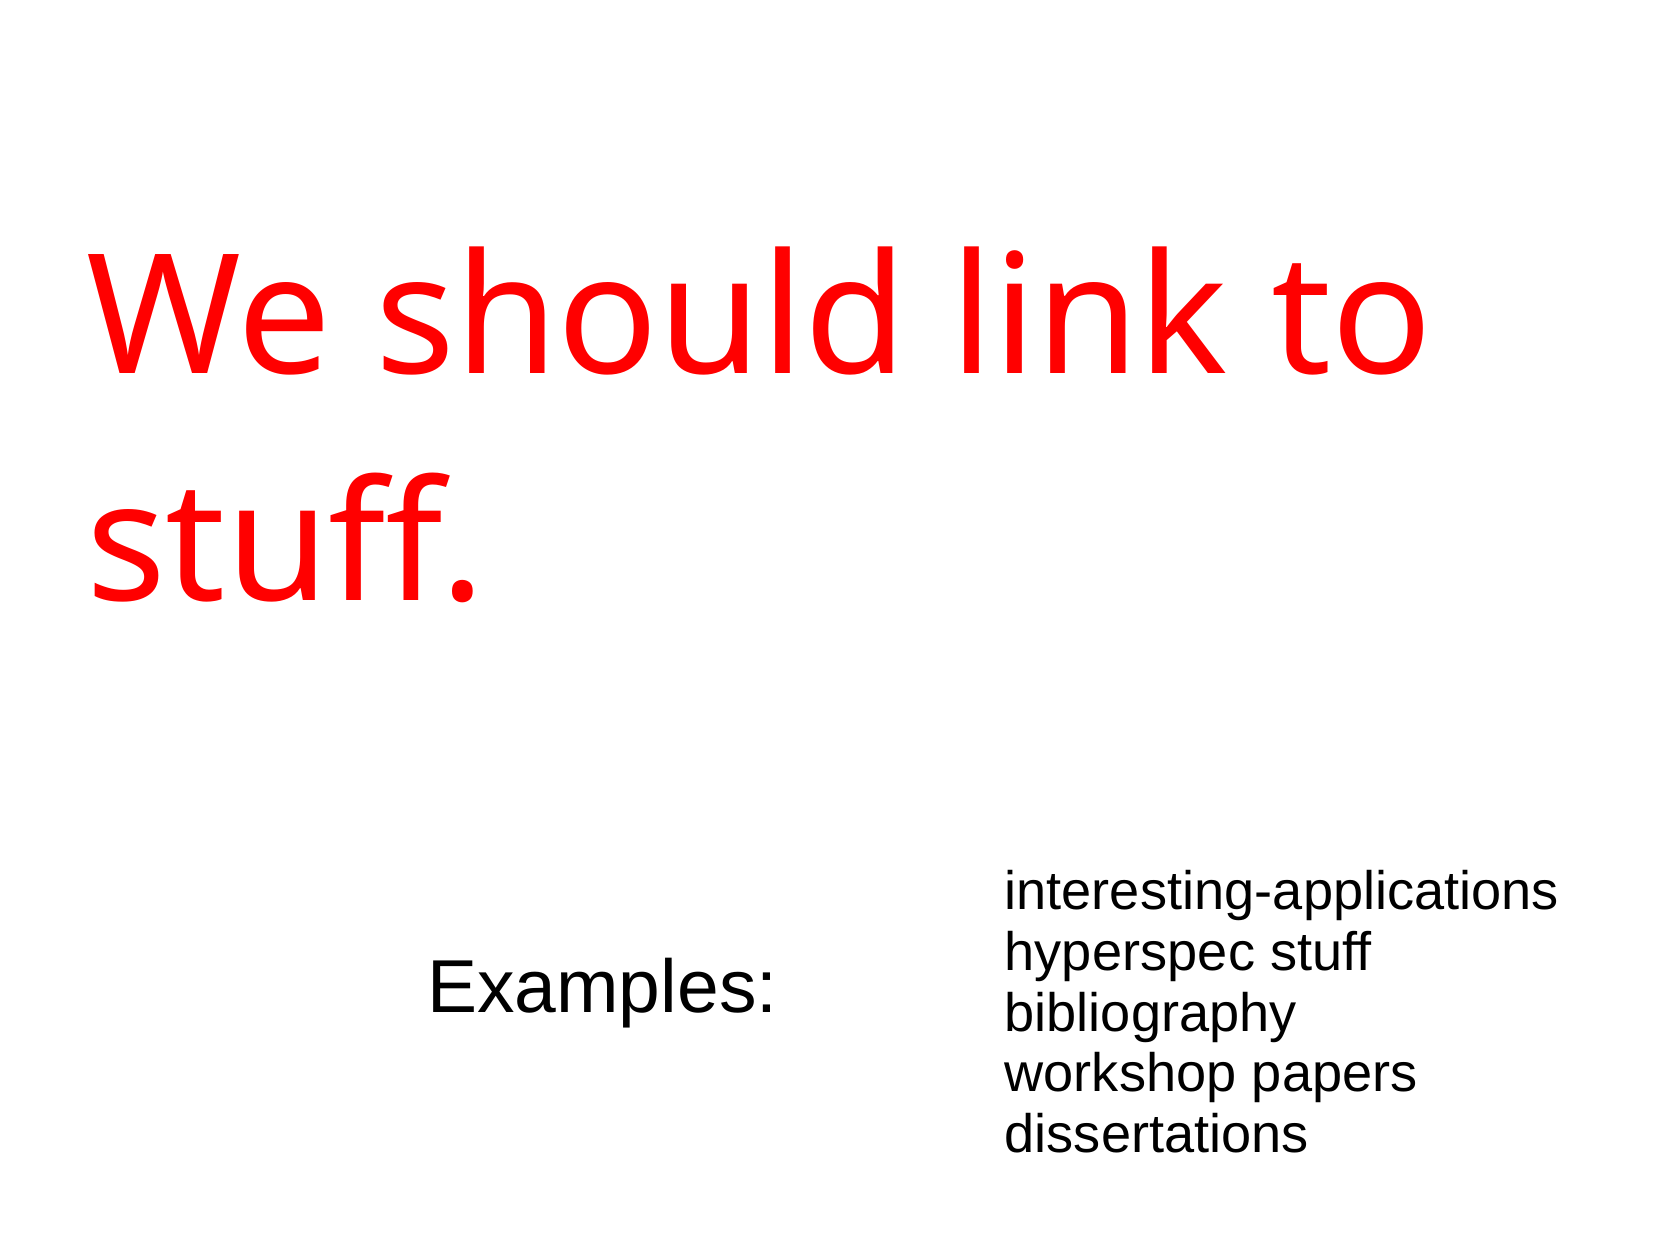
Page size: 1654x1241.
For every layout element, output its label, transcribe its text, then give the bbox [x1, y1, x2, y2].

text_box interesting-applications hyperspec stuff bibliography workshop papers dissertations [989, 853, 1576, 1172]
text_box We should link to stuff. [71, 187, 1564, 784]
text_box Examples: [412, 937, 793, 1037]
